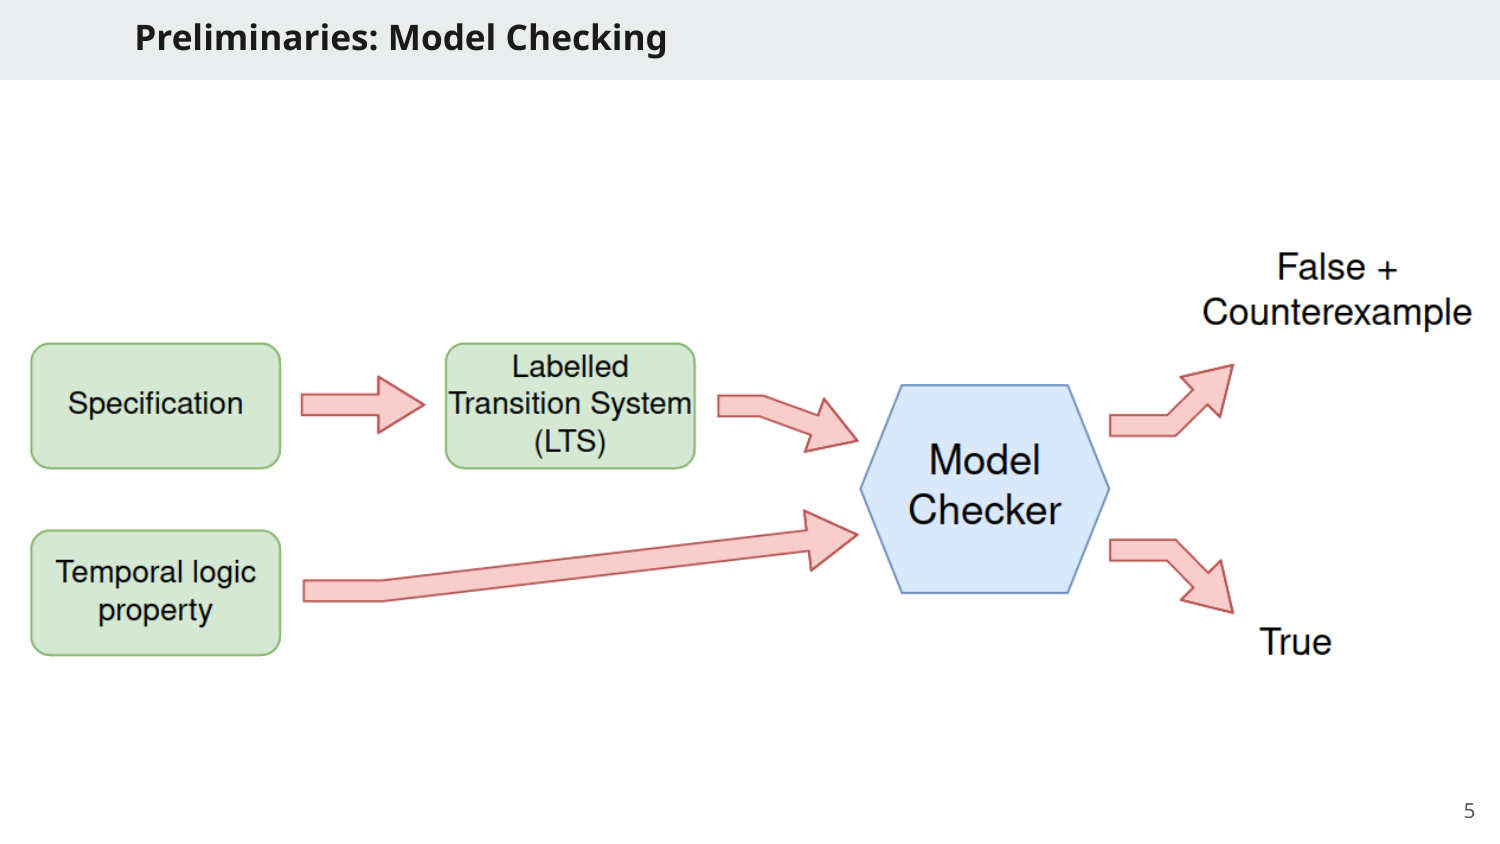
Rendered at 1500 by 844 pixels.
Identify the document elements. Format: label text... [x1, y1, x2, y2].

title Preliminaries: Model Checking [119, 0, 1381, 73]
slide_number <numéro> [1400, 779, 1491, 844]
picture [24, 243, 1475, 662]
